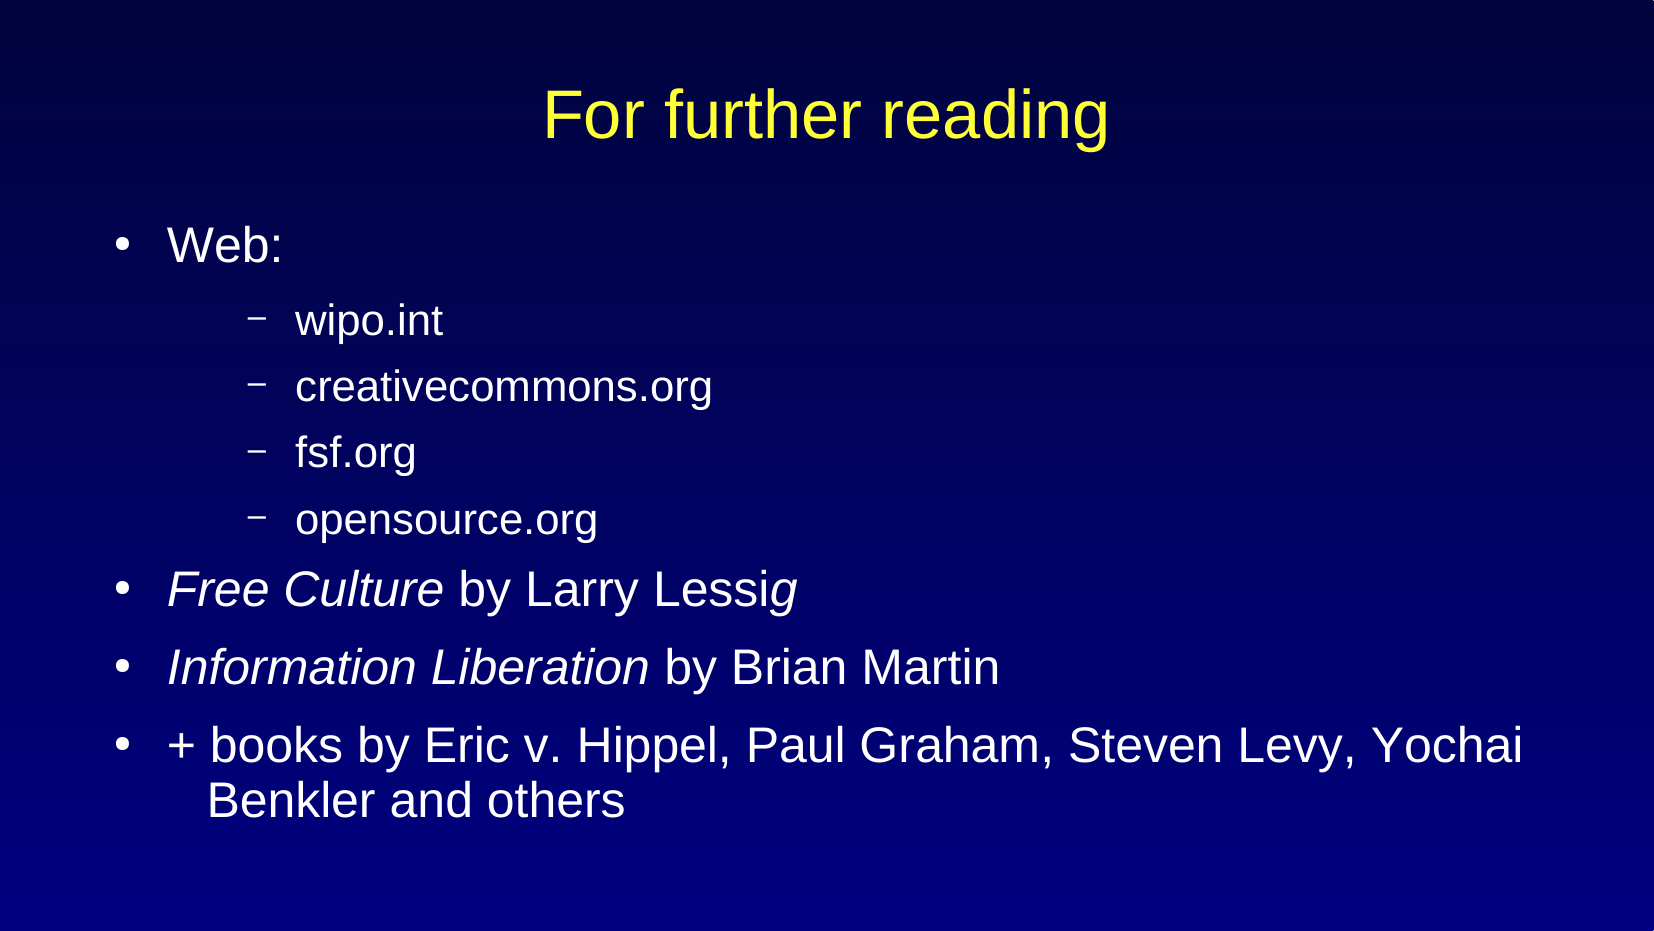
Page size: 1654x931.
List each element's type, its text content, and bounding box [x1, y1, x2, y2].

title For further reading [82, 37, 1571, 193]
list Web: wipo.int creativecommons.org fsf.org opensource.org Free Culture by Larry Lessig Information Liberation by Brian Martin + books by Eric v. Hippel, Paul Graham, Steven Levy, Yochai Benkler and others [82, 217, 1571, 829]
